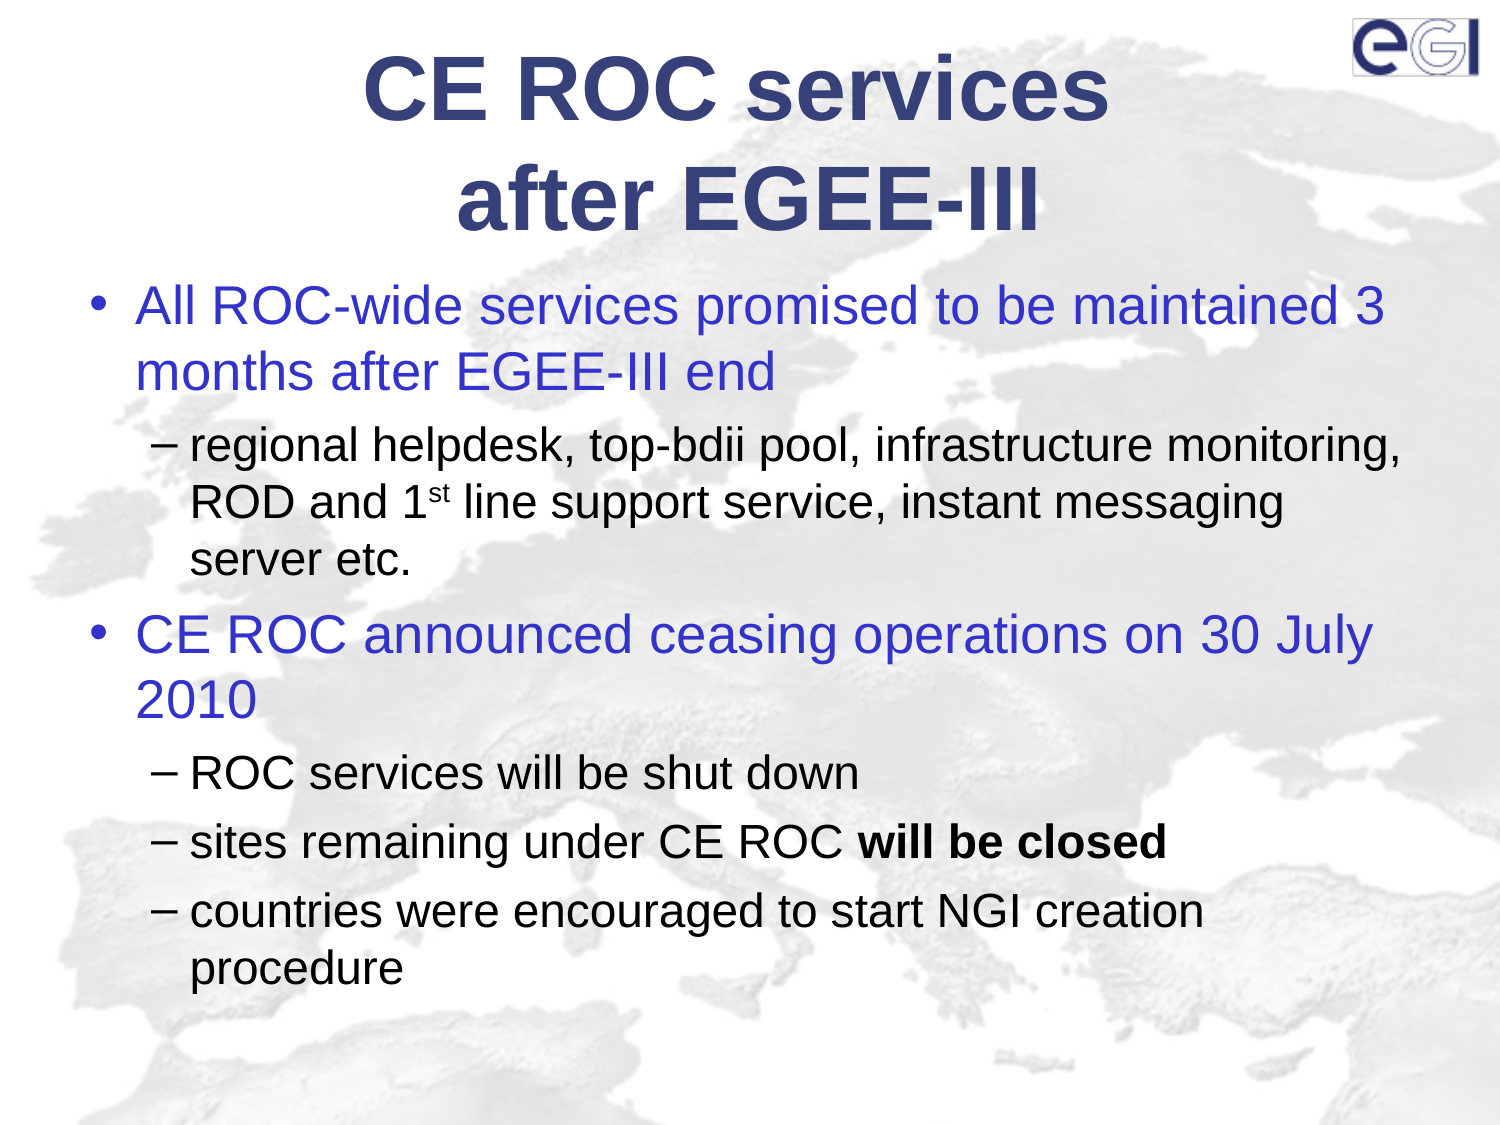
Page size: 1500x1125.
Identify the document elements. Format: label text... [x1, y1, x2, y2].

list All ROC-wide services promised to be maintained 3 months after EGEE-III end regional helpdesk, top-bdii pool, infrastructure monitoring, ROD and 1st line support service, instant messaging server etc. CE ROC announced ceasing operations on 30 July 2010 ROC services will be shut down sites remaining under CE ROC will be closed countries were encouraged to start NGI creation procedure [75, 262, 1426, 1006]
title CE ROC services after EGEE-III [75, 20, 1426, 257]
picture [0, 0, 1500, 1125]
